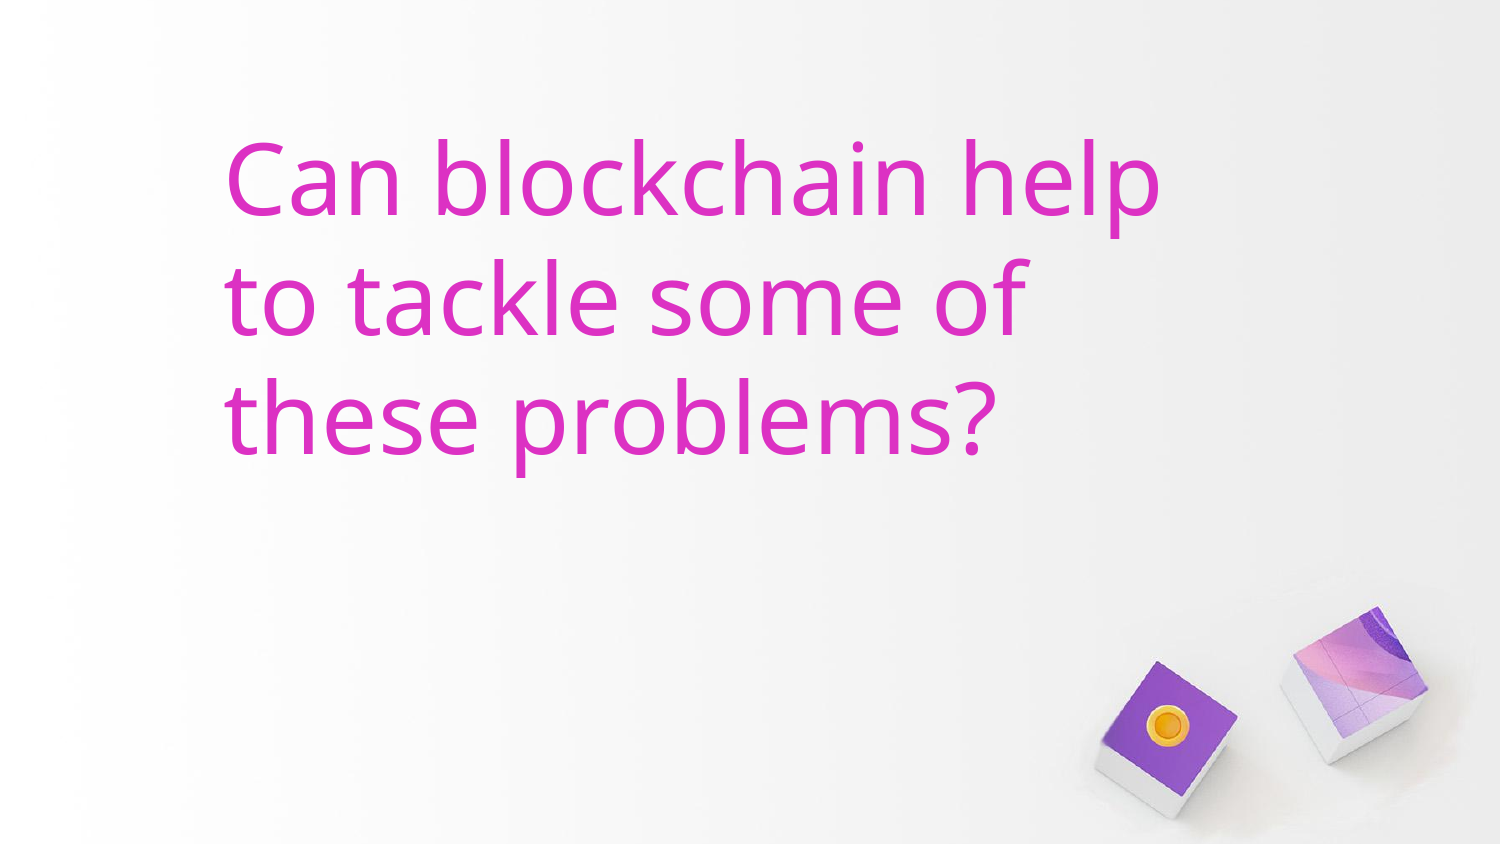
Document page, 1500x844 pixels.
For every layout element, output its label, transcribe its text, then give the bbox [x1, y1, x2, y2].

text_box Can blockchain help to tackle some of these problems? [209, 99, 1214, 658]
picture [0, 0, 1500, 844]
